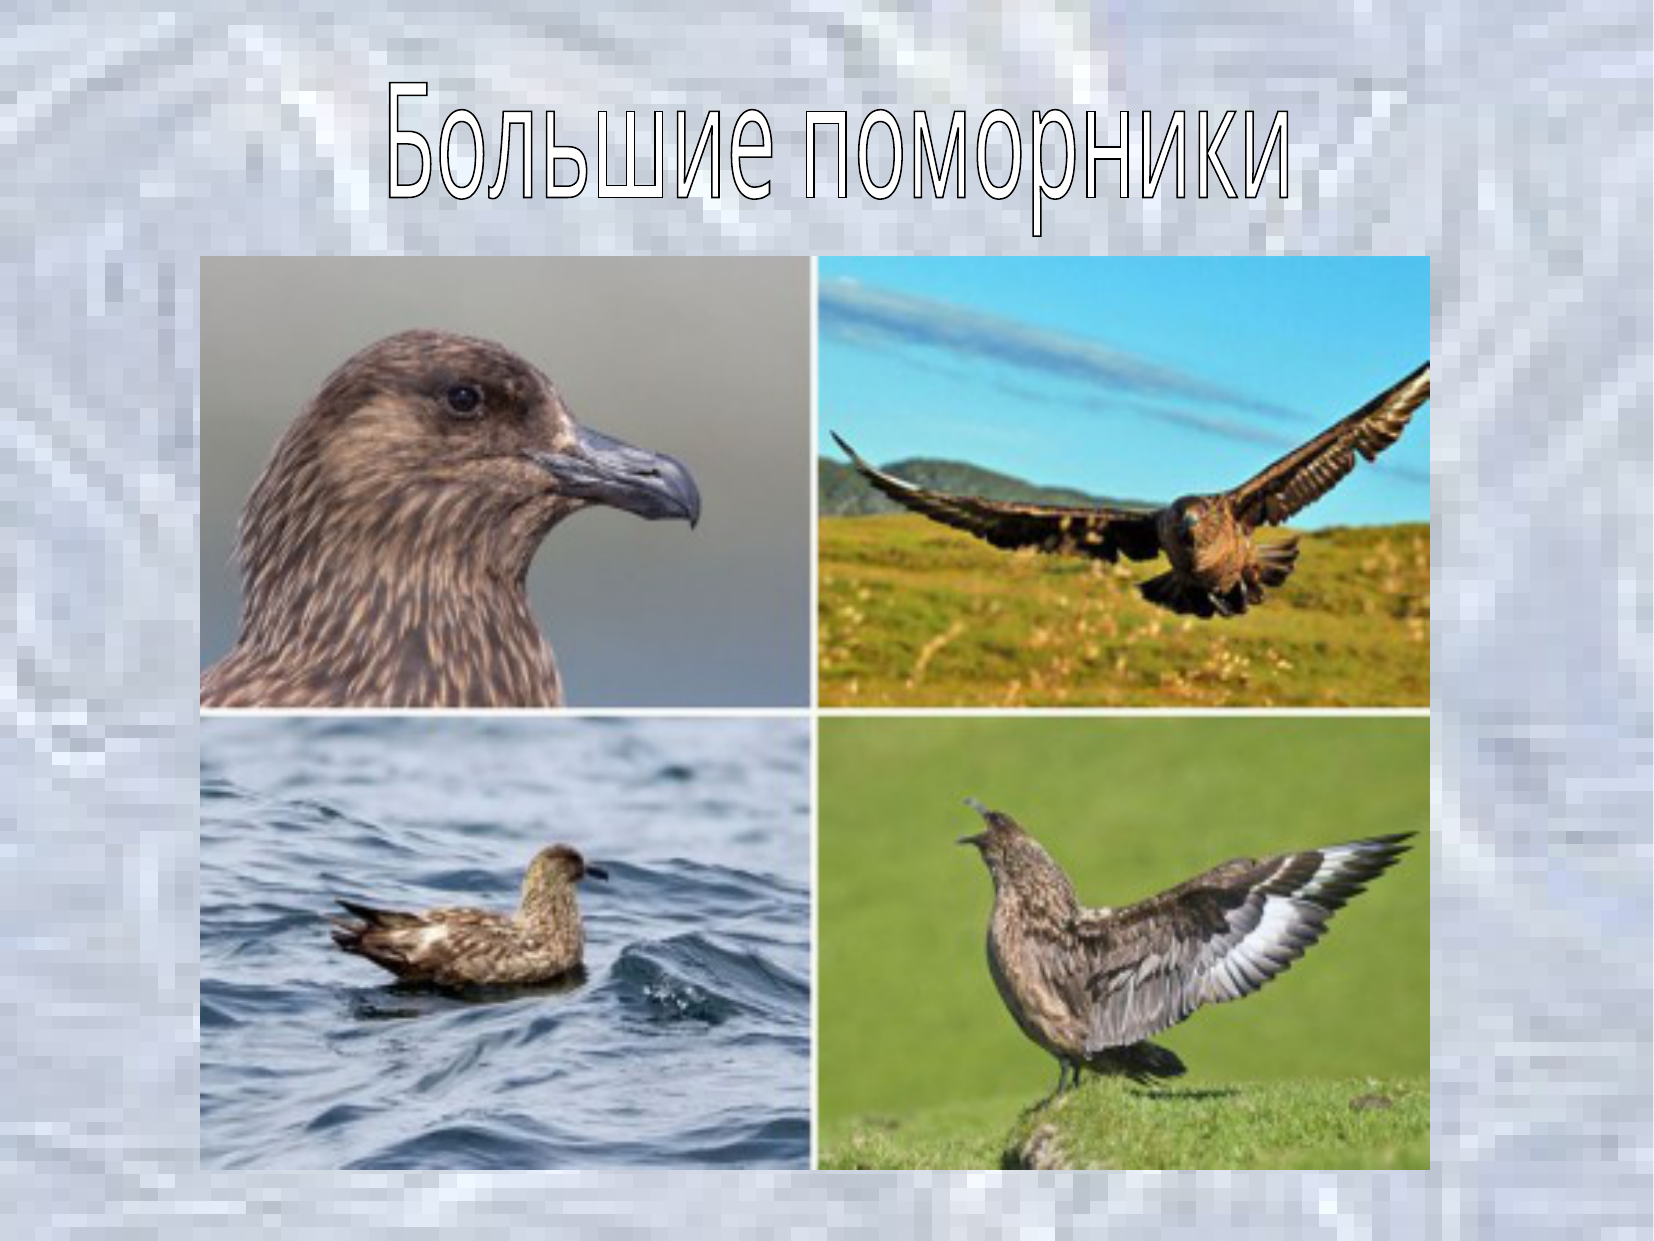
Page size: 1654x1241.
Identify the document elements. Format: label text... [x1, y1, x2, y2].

text_box Большие поморники [914, 111, 965, 198]
text_box Большие поморники [488, 111, 532, 199]
text_box Большие поморники [1033, 109, 1075, 237]
text_box Большие поморники [806, 111, 847, 198]
picture [0, 0, 1654, 1241]
text_box Большие поморники [546, 111, 587, 198]
text_box Большие поморники [1245, 111, 1288, 198]
text_box Большие поморники [1199, 111, 1238, 198]
text_box Большие поморники [977, 109, 1021, 200]
text_box Большие поморники [1087, 111, 1129, 198]
text_box Большие поморники [1143, 111, 1185, 198]
text_box Большие поморники [598, 111, 663, 198]
text_box Большие поморники [440, 109, 484, 200]
text_box Большие поморники [858, 109, 903, 200]
text_box Большие поморники [677, 111, 719, 198]
text_box Большие поморники [731, 109, 772, 200]
text_box Большие поморники [389, 82, 431, 198]
